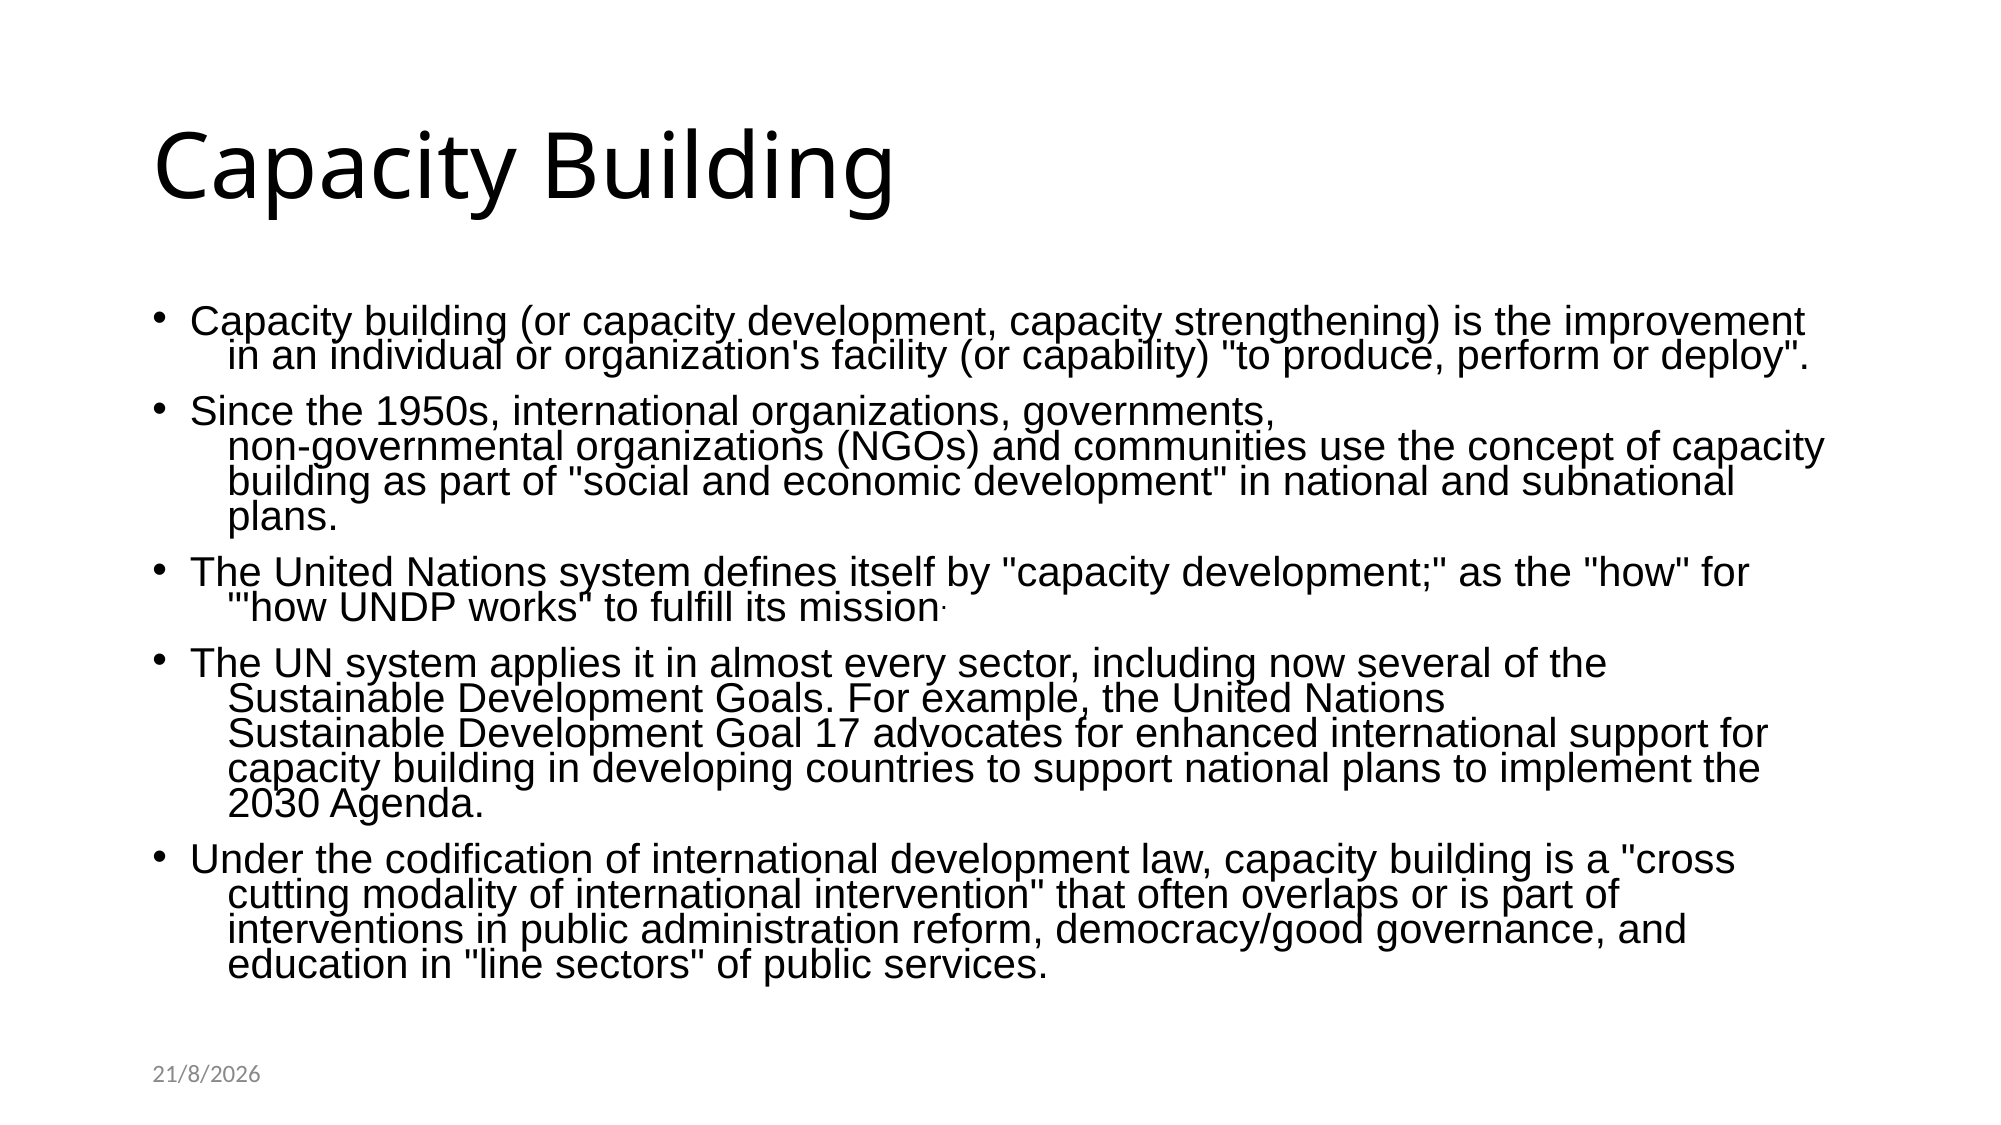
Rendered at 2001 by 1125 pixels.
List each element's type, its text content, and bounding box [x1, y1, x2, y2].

text_box 15/3/2022 [137, 1042, 588, 1103]
title Capacity Building [137, 59, 1863, 278]
list Capacity building (or capacity development, capacity strengthening) is the improvement in an individual or organization's facility (or capability) "to produce, perform or deploy". Since the 1950s, international organizations, governments, non-governmental organizations (NGOs) and communities use the concept of capacity building as part of "social and economic development" in national and subnational plans. The United Nations system defines itself by "capacity development;" as the "how" for "'how UNDP works" to fulfill its mission. The UN system applies it in almost every sector, including now several of the Sustainable Development Goals. For example, the United Nations Sustainable Development Goal 17 advocates for enhanced international support for capacity building in developing countries to support national plans to implement the 2030 Agenda. Under the codification of international development law, capacity building is a "cross cutting modality of international intervention" that often overlaps or is part of interventions in public administration reform, democracy/good governance, and education in "line sectors" of public services. [137, 299, 1863, 1014]
